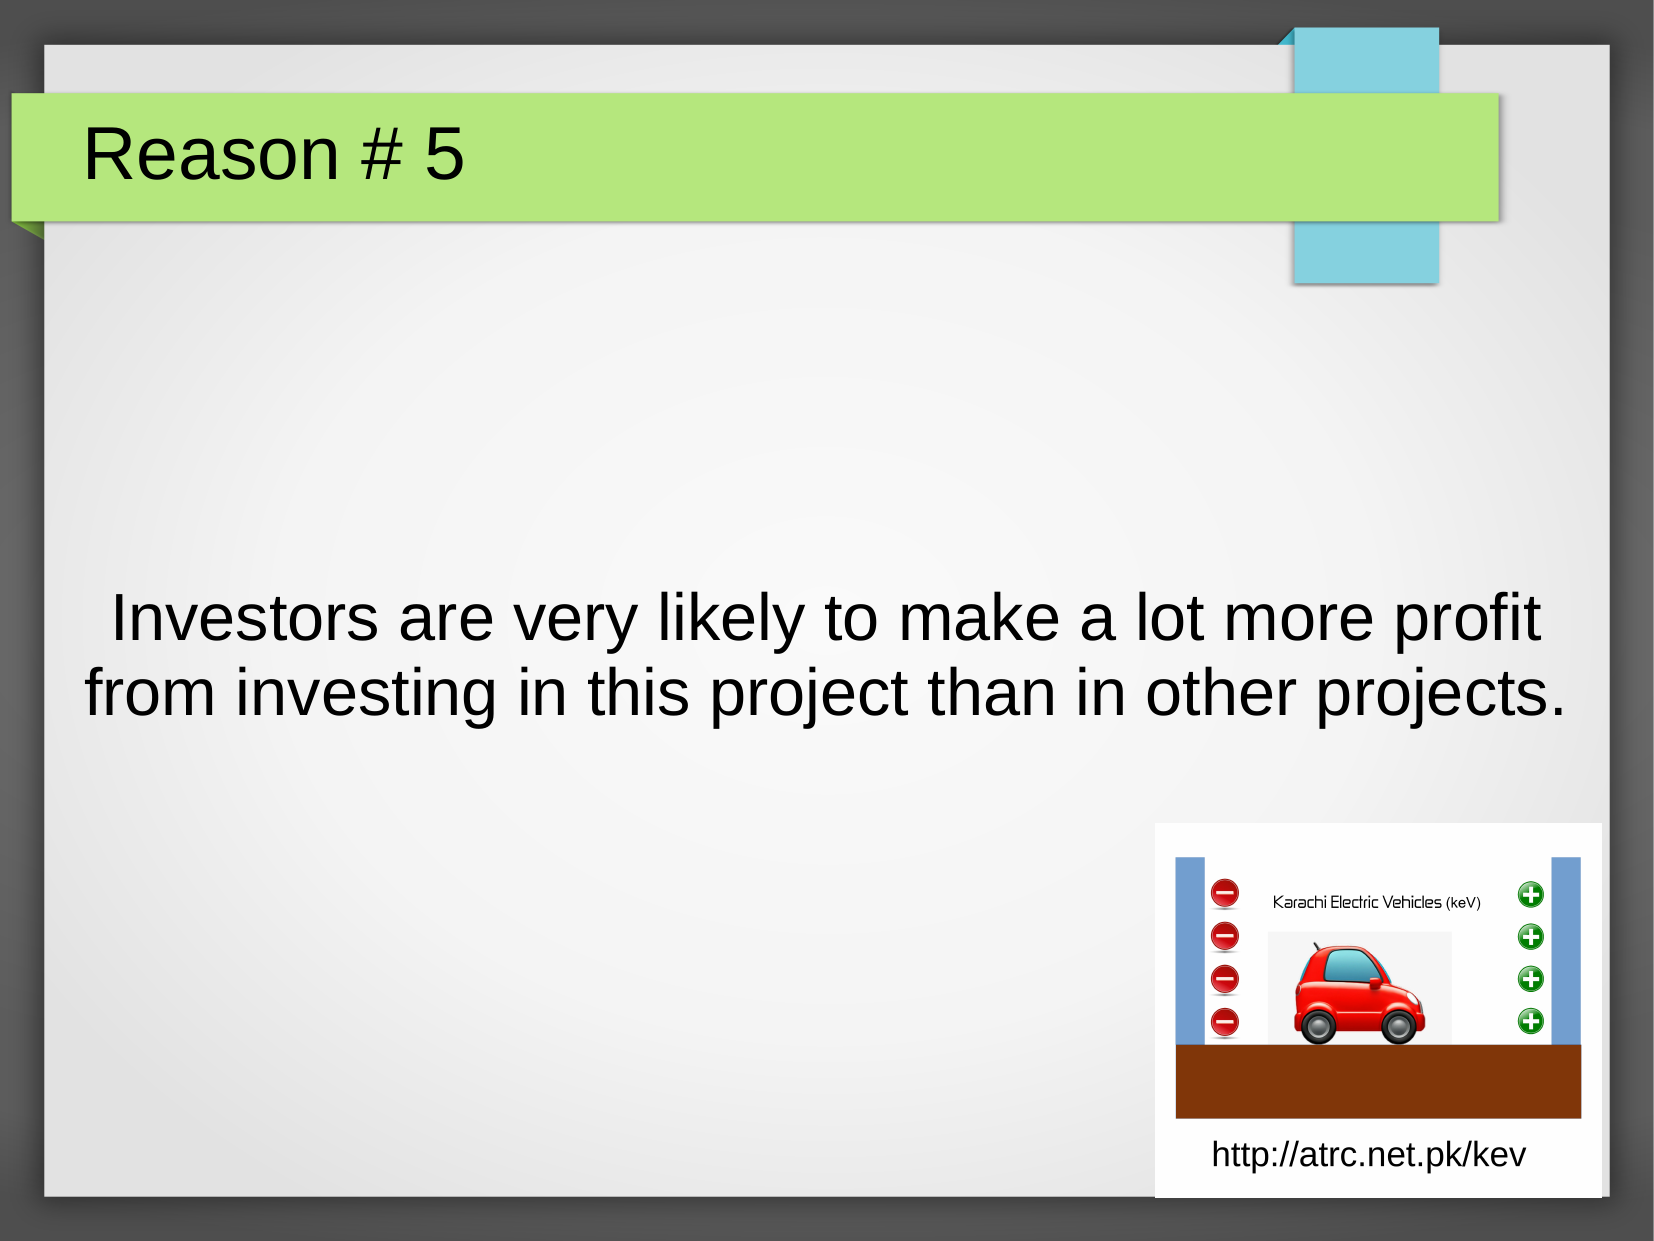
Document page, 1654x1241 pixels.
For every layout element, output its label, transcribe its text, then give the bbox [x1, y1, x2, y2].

picture [0, 0, 1654, 1241]
title Reason # 5 [82, 94, 1264, 213]
subtitle Investors are very likely to make a lot more profit from investing in this project than in other projects. [82, 295, 1571, 1015]
